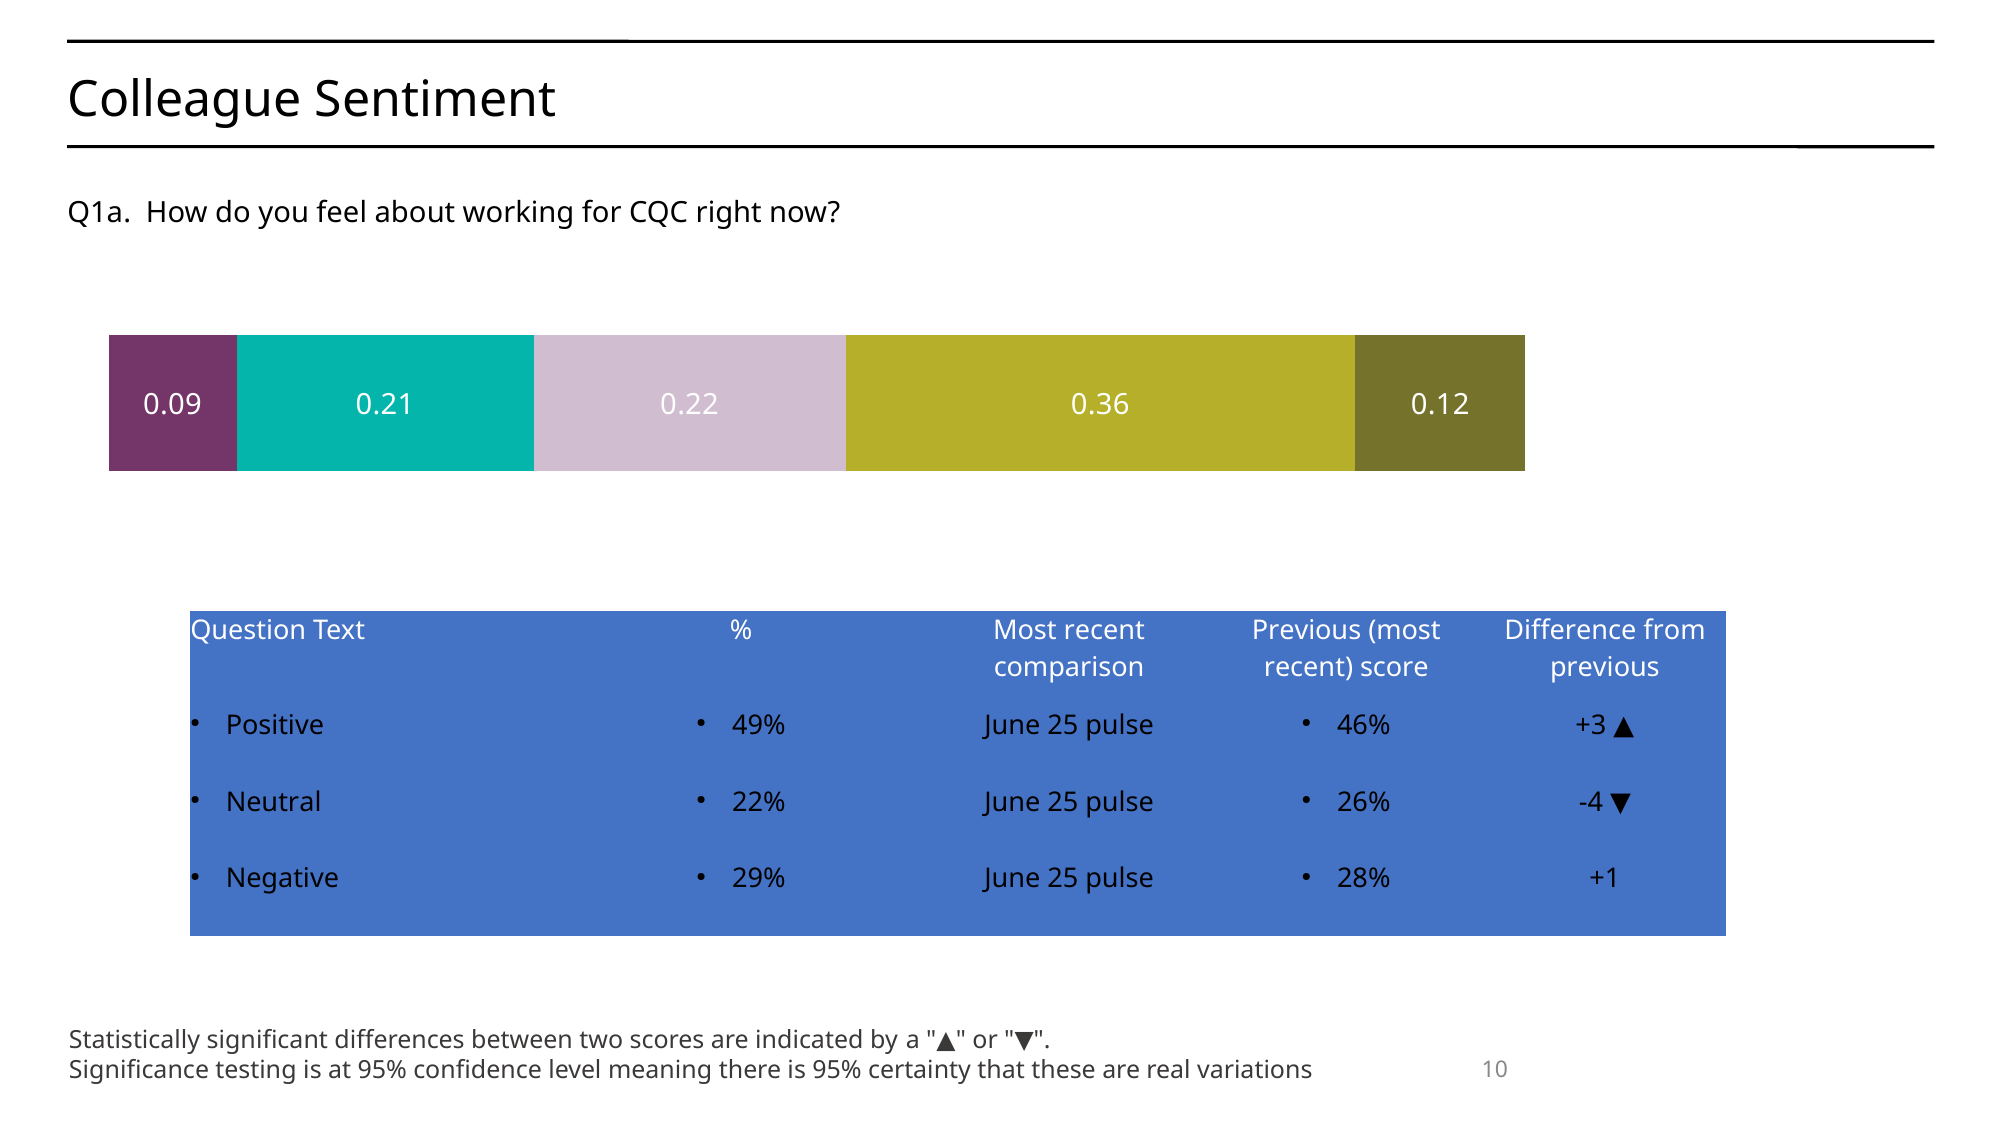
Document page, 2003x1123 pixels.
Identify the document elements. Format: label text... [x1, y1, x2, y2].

table_cell -4 ▼ [1484, 782, 1726, 859]
table_cell [878, 782, 929, 859]
table_header % [604, 611, 878, 706]
table_cell June 25 pulse [929, 782, 1209, 859]
table_header [878, 611, 929, 706]
text_box 10 [1466, 1039, 1934, 1100]
table_cell +3 ▲ [1484, 706, 1726, 782]
table_cell 28% [1209, 859, 1484, 936]
table_header Question Text [190, 611, 604, 706]
table_cell Neutral [190, 782, 604, 859]
table_cell [878, 706, 929, 782]
table_cell Negative [190, 859, 604, 936]
table_cell June 25 pulse [929, 706, 1209, 782]
table_cell 22% [604, 782, 878, 859]
table_header Difference from previous [1484, 611, 1726, 706]
table_cell 49% [604, 706, 878, 782]
table_cell Positive [190, 706, 604, 782]
text_box Q1a. How do you feel about working for CQC right now? [67, 186, 1766, 229]
chart [73, 261, 1846, 546]
table_cell 26% [1209, 782, 1484, 859]
table_cell +1 [1484, 859, 1726, 936]
text_box Statistically significant differences between two scores are indicated by a "▲" or "▼". Significance testing is at 95% confidence level meaning there is 95% certainty that these are real variations [54, 1015, 1400, 1092]
table_cell June 25 pulse [929, 859, 1209, 936]
table_header Previous (most recent) score [1209, 611, 1484, 706]
table_cell 29% [604, 859, 878, 936]
table_cell 46% [1209, 706, 1484, 782]
table_header Most recent comparison [929, 611, 1209, 706]
table_cell [878, 859, 929, 936]
title Colleague Sentiment [67, 48, 1936, 136]
